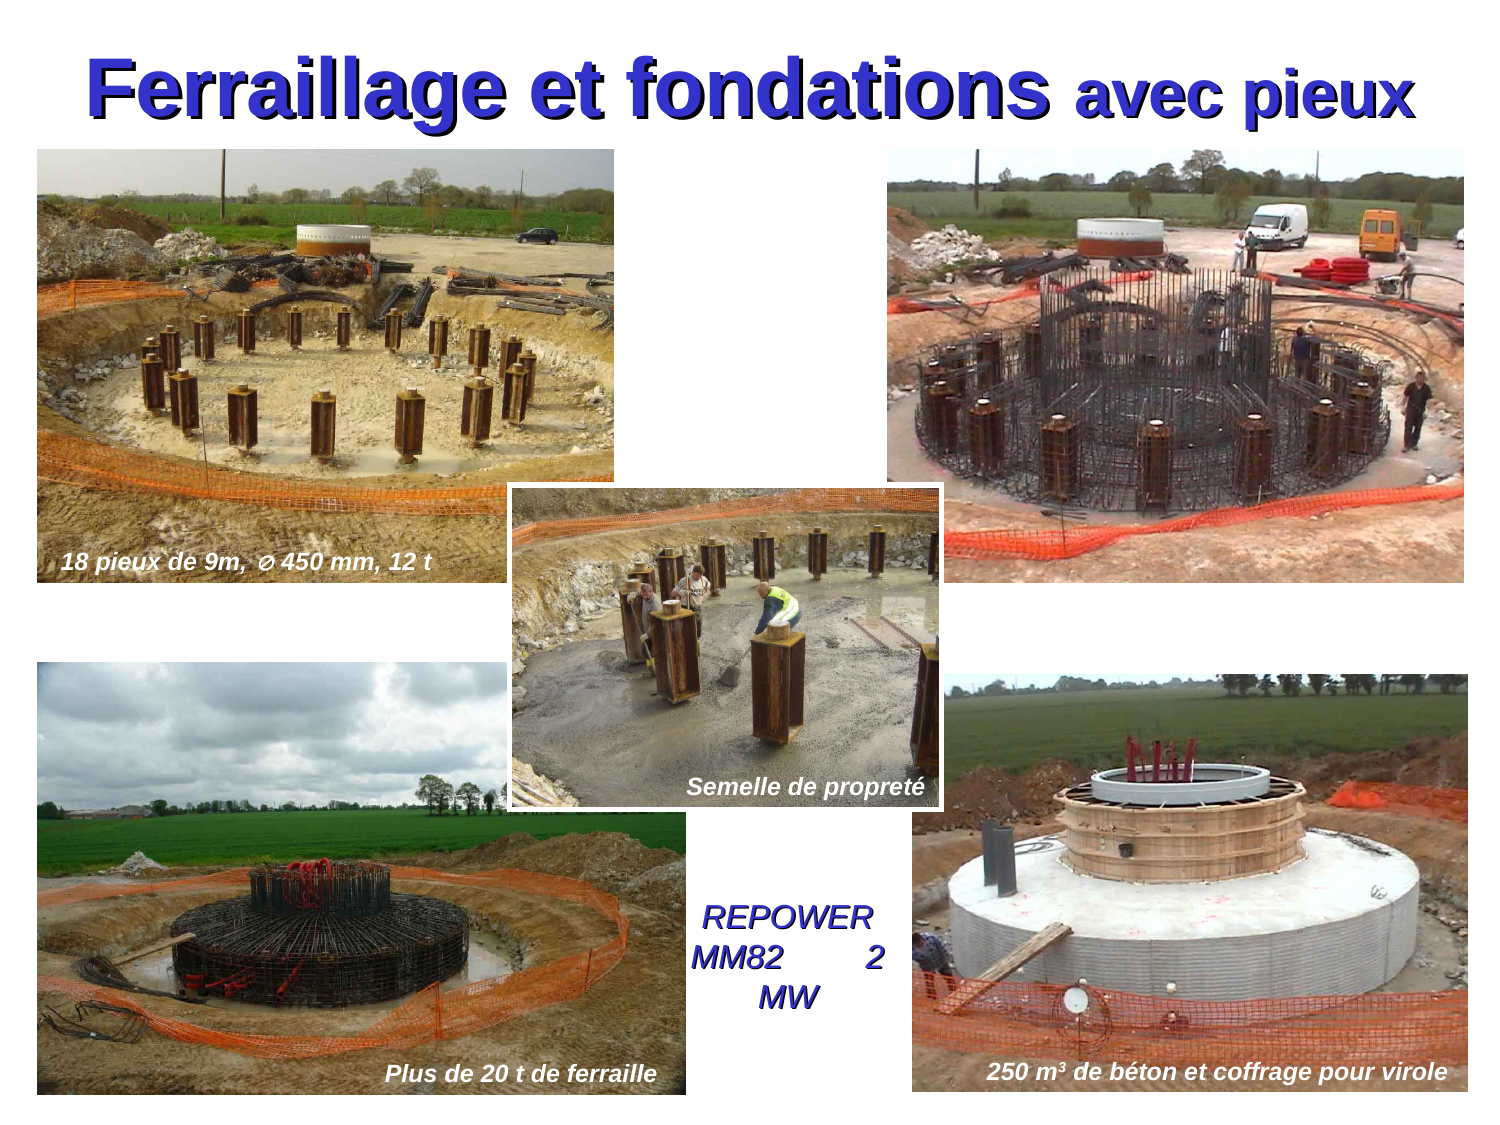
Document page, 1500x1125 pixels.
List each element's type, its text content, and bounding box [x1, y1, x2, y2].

text_box 250 m3 de béton et coffrage pour virole [967, 1047, 1468, 1094]
picture [912, 674, 1468, 1092]
picture [512, 487, 939, 808]
text_box Semelle de propreté [662, 762, 951, 808]
picture [887, 149, 1464, 583]
picture [37, 662, 686, 1095]
text_box REPOWER MM82 2 MW [675, 887, 901, 1023]
text_box 250 m3 de béton [1237, 1050, 1476, 1096]
text_box Plus de 20 t de ferraille [362, 1050, 688, 1096]
text_box 18 pieux de 9m,  450 mm, 12 t [37, 537, 463, 583]
text_box Ferraillage et fondations avec pieux [0, 24, 1500, 141]
picture [37, 149, 614, 583]
